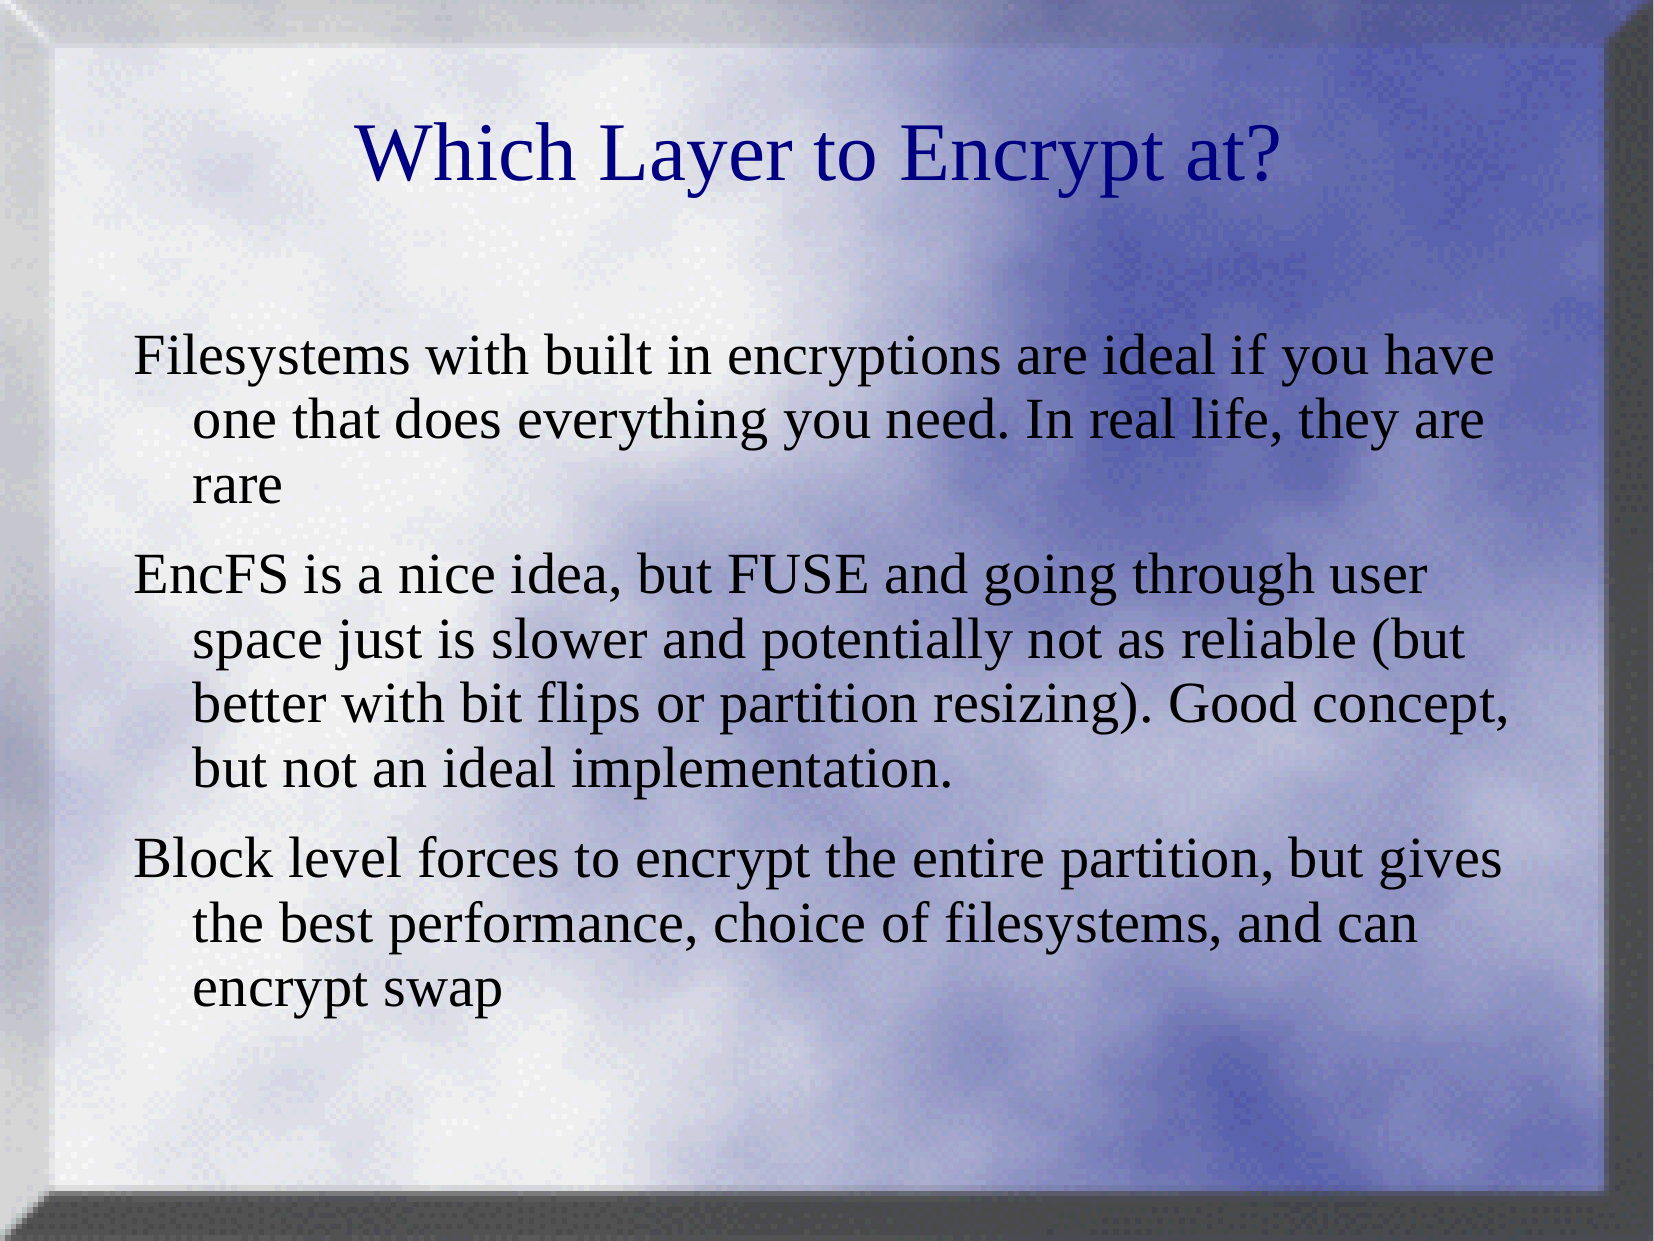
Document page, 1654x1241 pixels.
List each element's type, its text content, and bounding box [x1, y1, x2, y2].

list Filesystems with built in encryptions are ideal if you have one that does everything you need. In real life, they are rare EncFS is a nice idea, but FUSE and going through user space just is slower and potentially not as reliable (but better with bit flips or partition resizing). Good concept, but not an ideal implementation. Block level forces to encrypt the entire partition, but gives the best performance, choice of filesystems, and can encrypt swap [133, 322, 1546, 1079]
picture [0, 0, 1654, 1241]
title Which Layer to Encrypt at? [199, 98, 1439, 206]
